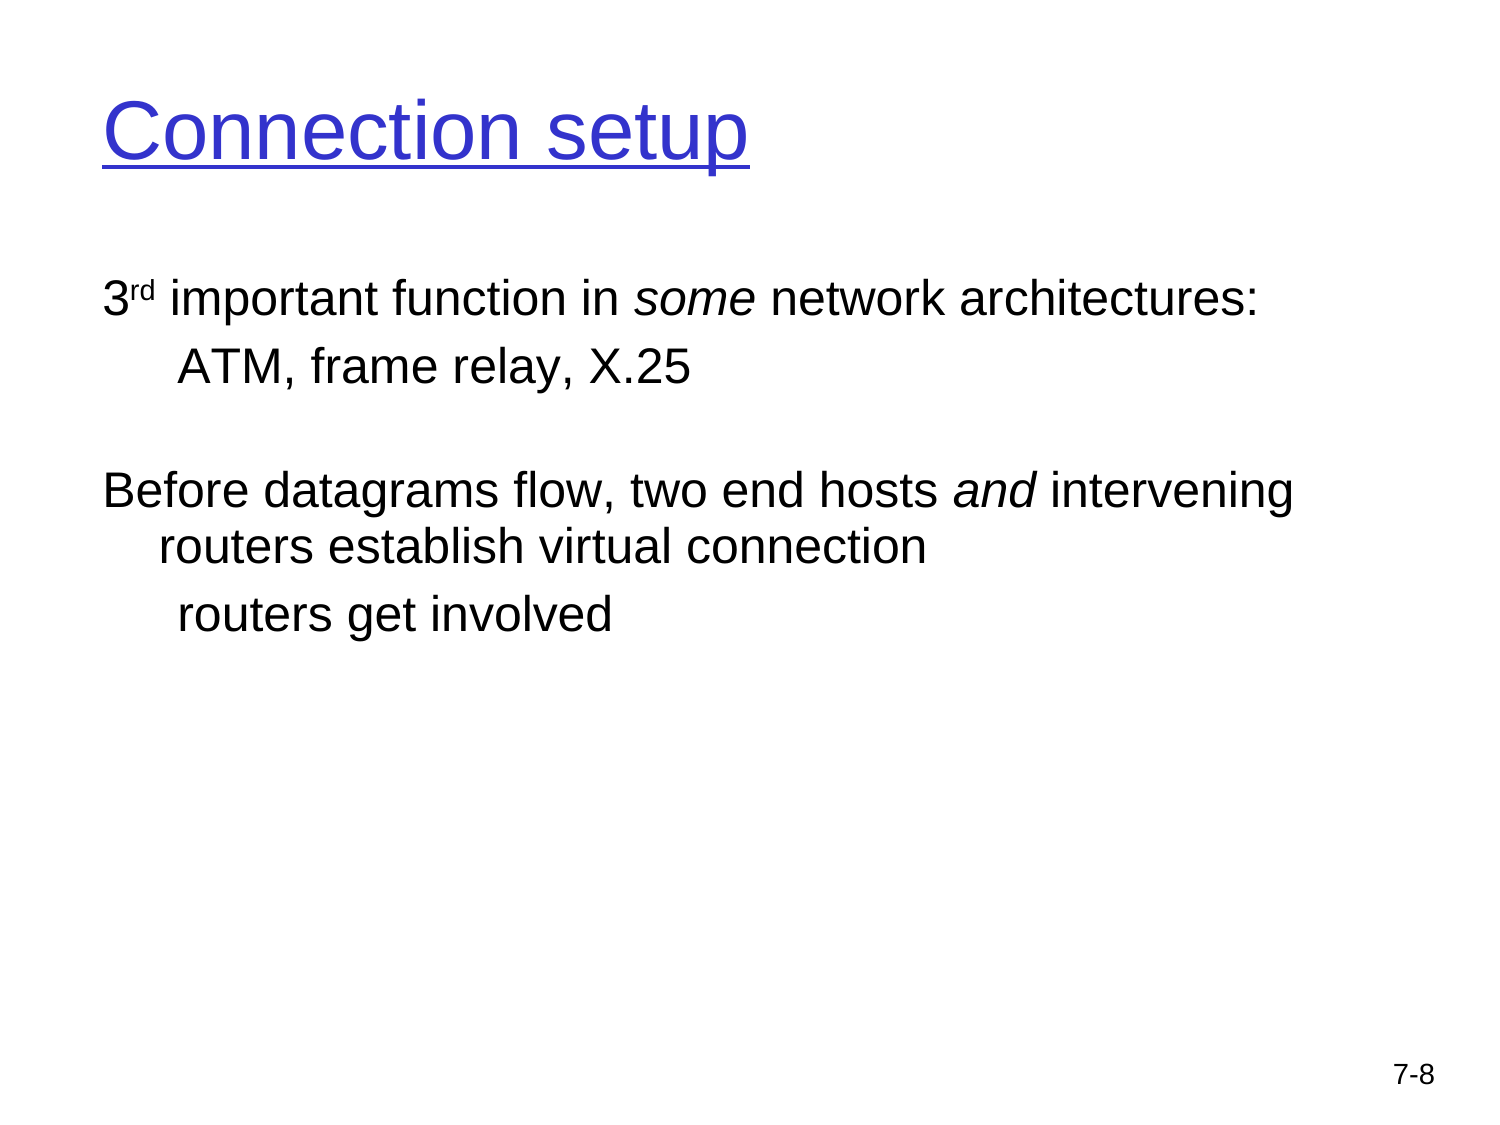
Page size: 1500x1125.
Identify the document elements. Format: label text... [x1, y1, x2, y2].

title Connection setup [87, 37, 1363, 225]
list 3rd important function in some network architectures: ATM, frame relay, X.25 Before datagrams flow, two end hosts and intervening routers establish virtual connection routers get involved [87, 262, 1436, 1026]
